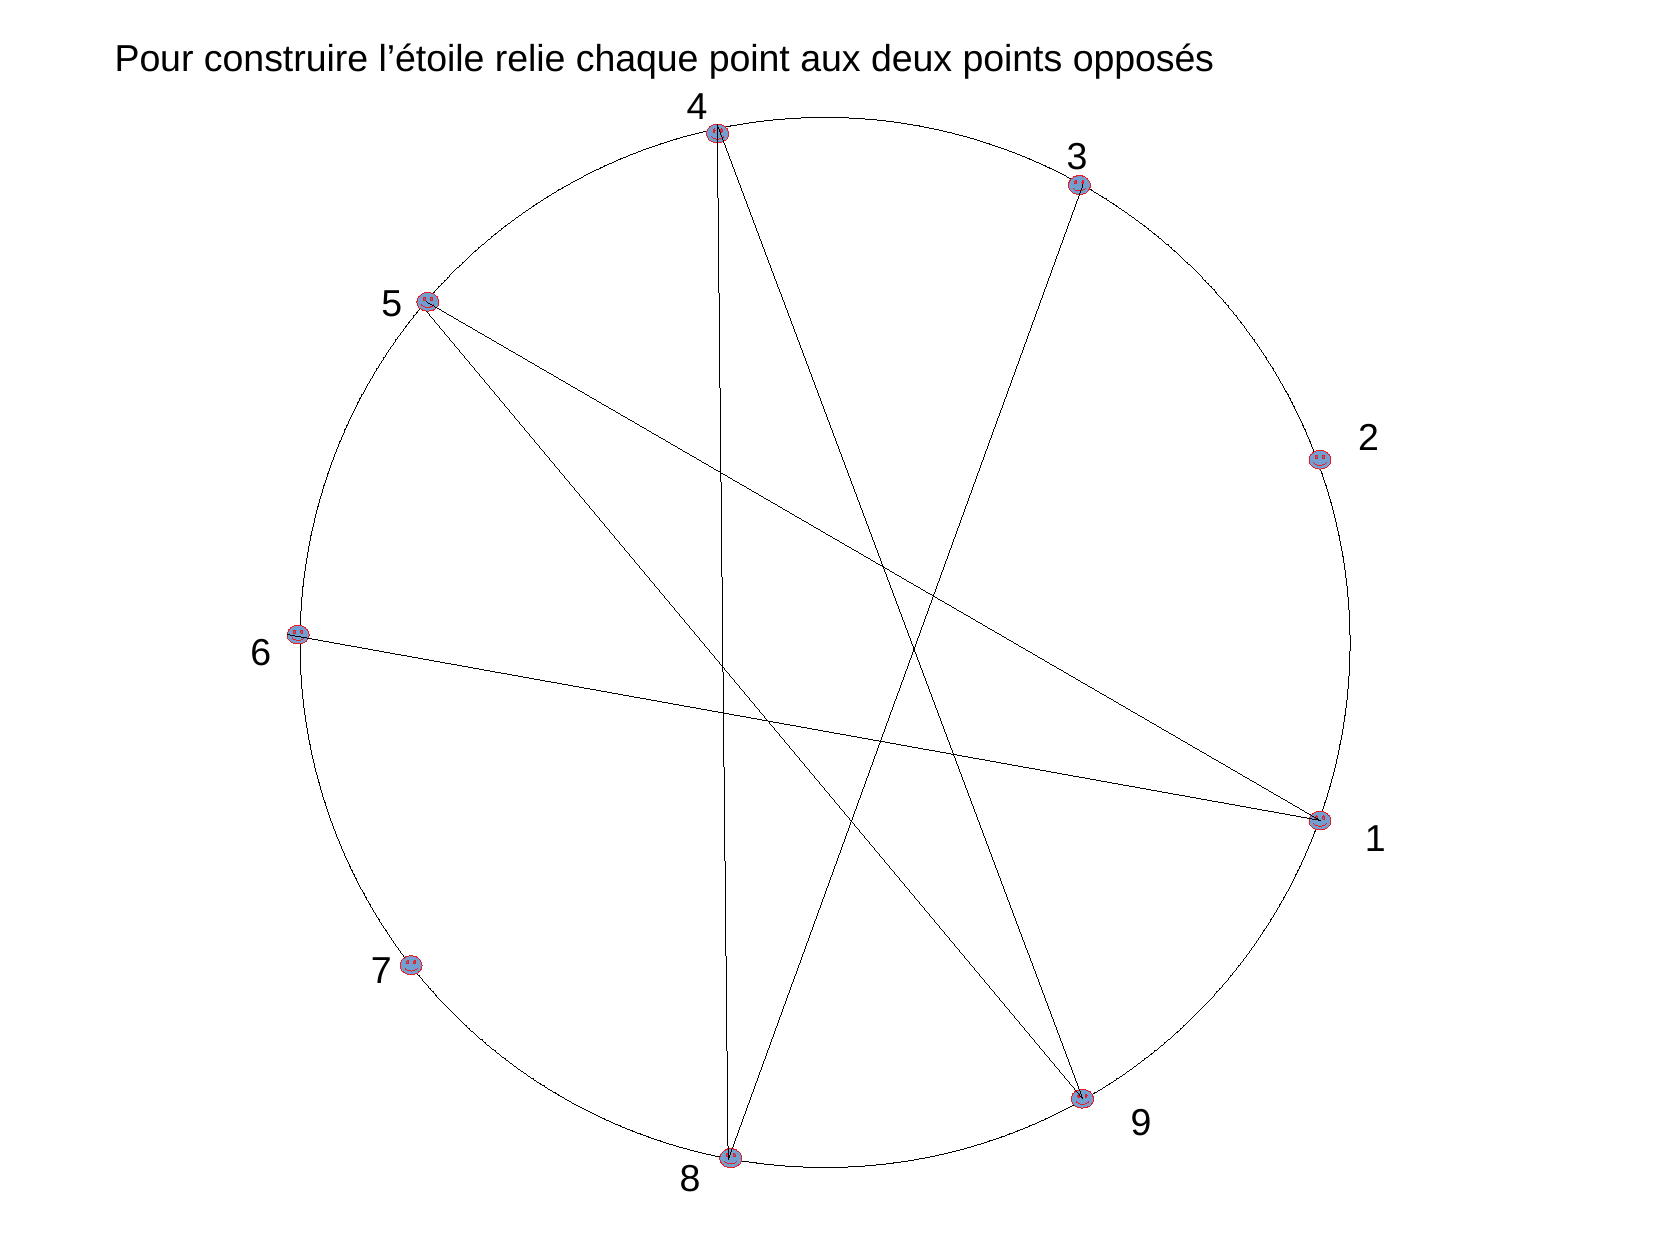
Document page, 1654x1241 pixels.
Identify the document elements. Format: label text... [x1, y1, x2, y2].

text_box 1 [1350, 810, 1383, 867]
text_box [1071, 1089, 1094, 1109]
text_box [719, 1148, 742, 1168]
text_box [416, 292, 439, 312]
text_box 9 [1116, 1093, 1146, 1151]
text_box 7 [356, 942, 386, 1000]
text_box 2 [1343, 408, 1377, 466]
text_box [718, 124, 729, 143]
text_box 6 [235, 623, 281, 681]
text_box 8 [665, 1150, 695, 1208]
text_box Pour construire l’étoile relie chaque point aux deux points opposés [99, 30, 1241, 93]
text_box [287, 625, 310, 644]
text_box 3 [1051, 128, 1109, 185]
text_box [706, 124, 717, 143]
text_box [400, 955, 423, 975]
text_box 4 [671, 93, 707, 135]
text_box [1068, 185, 1091, 195]
text_box 5 [366, 275, 410, 333]
text_box [1309, 811, 1331, 830]
text_box [1309, 450, 1331, 470]
